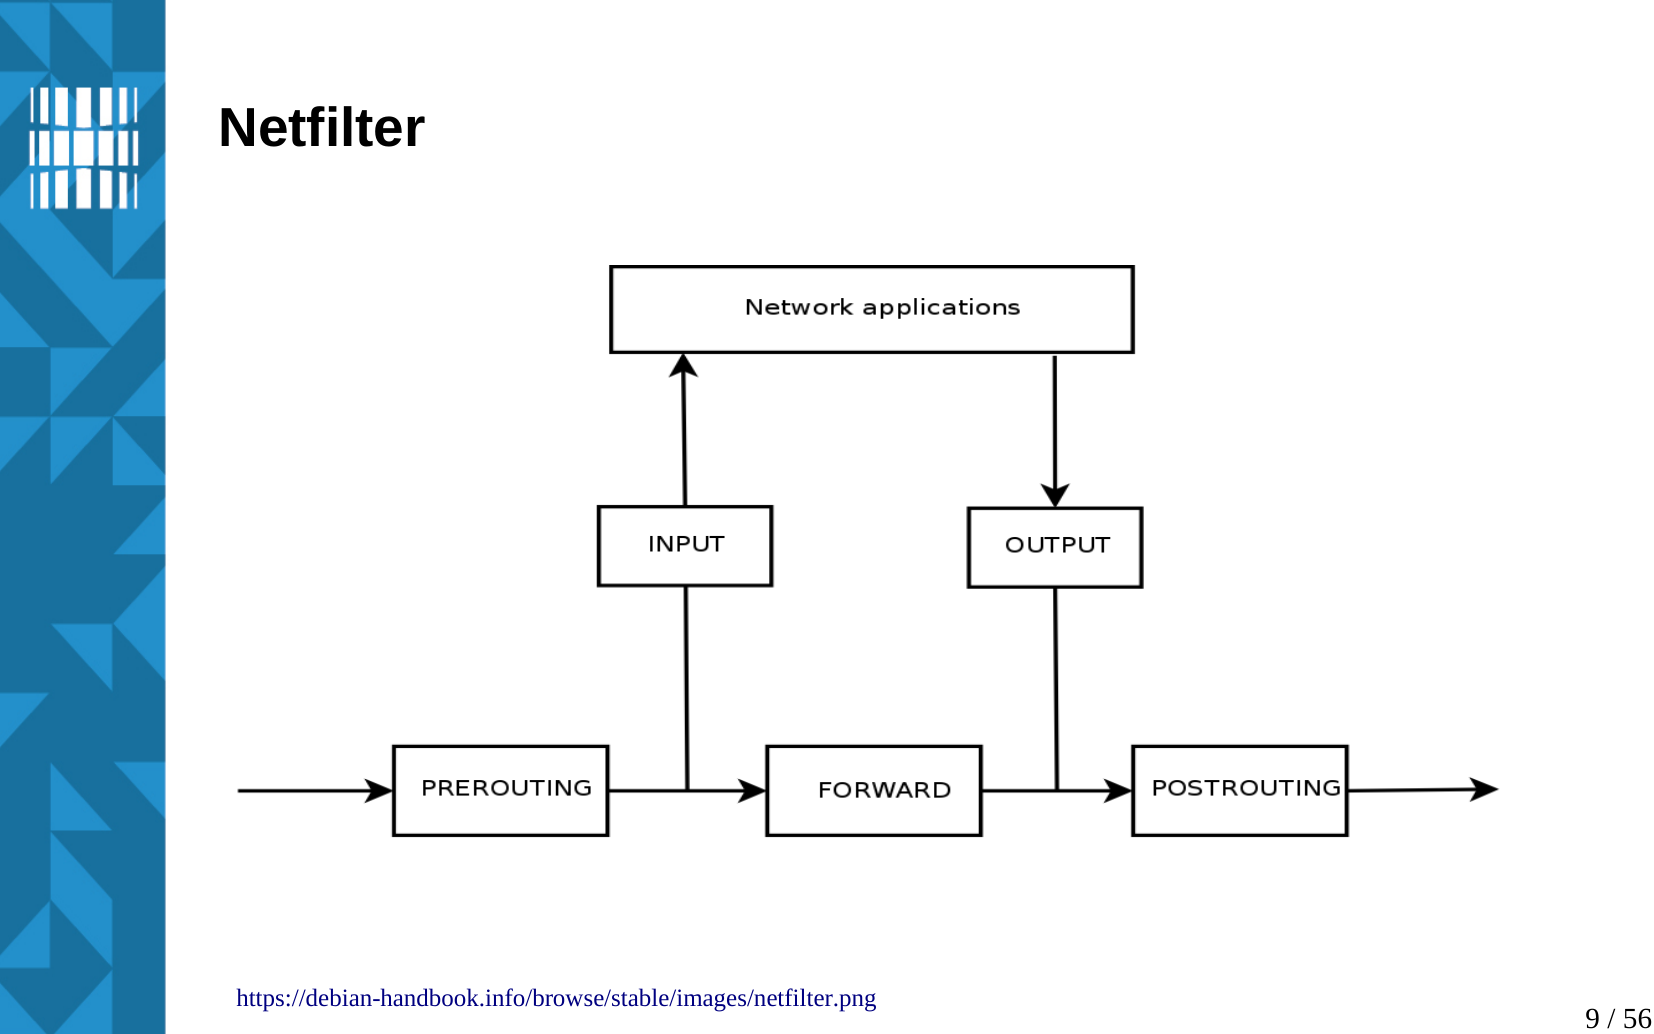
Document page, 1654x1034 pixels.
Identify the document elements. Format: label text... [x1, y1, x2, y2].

text_box https://debian-handbook.info/browse/stable/images/netfilter.png [236, 984, 1388, 1013]
picture [236, 265, 1506, 838]
title Netfilter [218, 41, 1595, 214]
